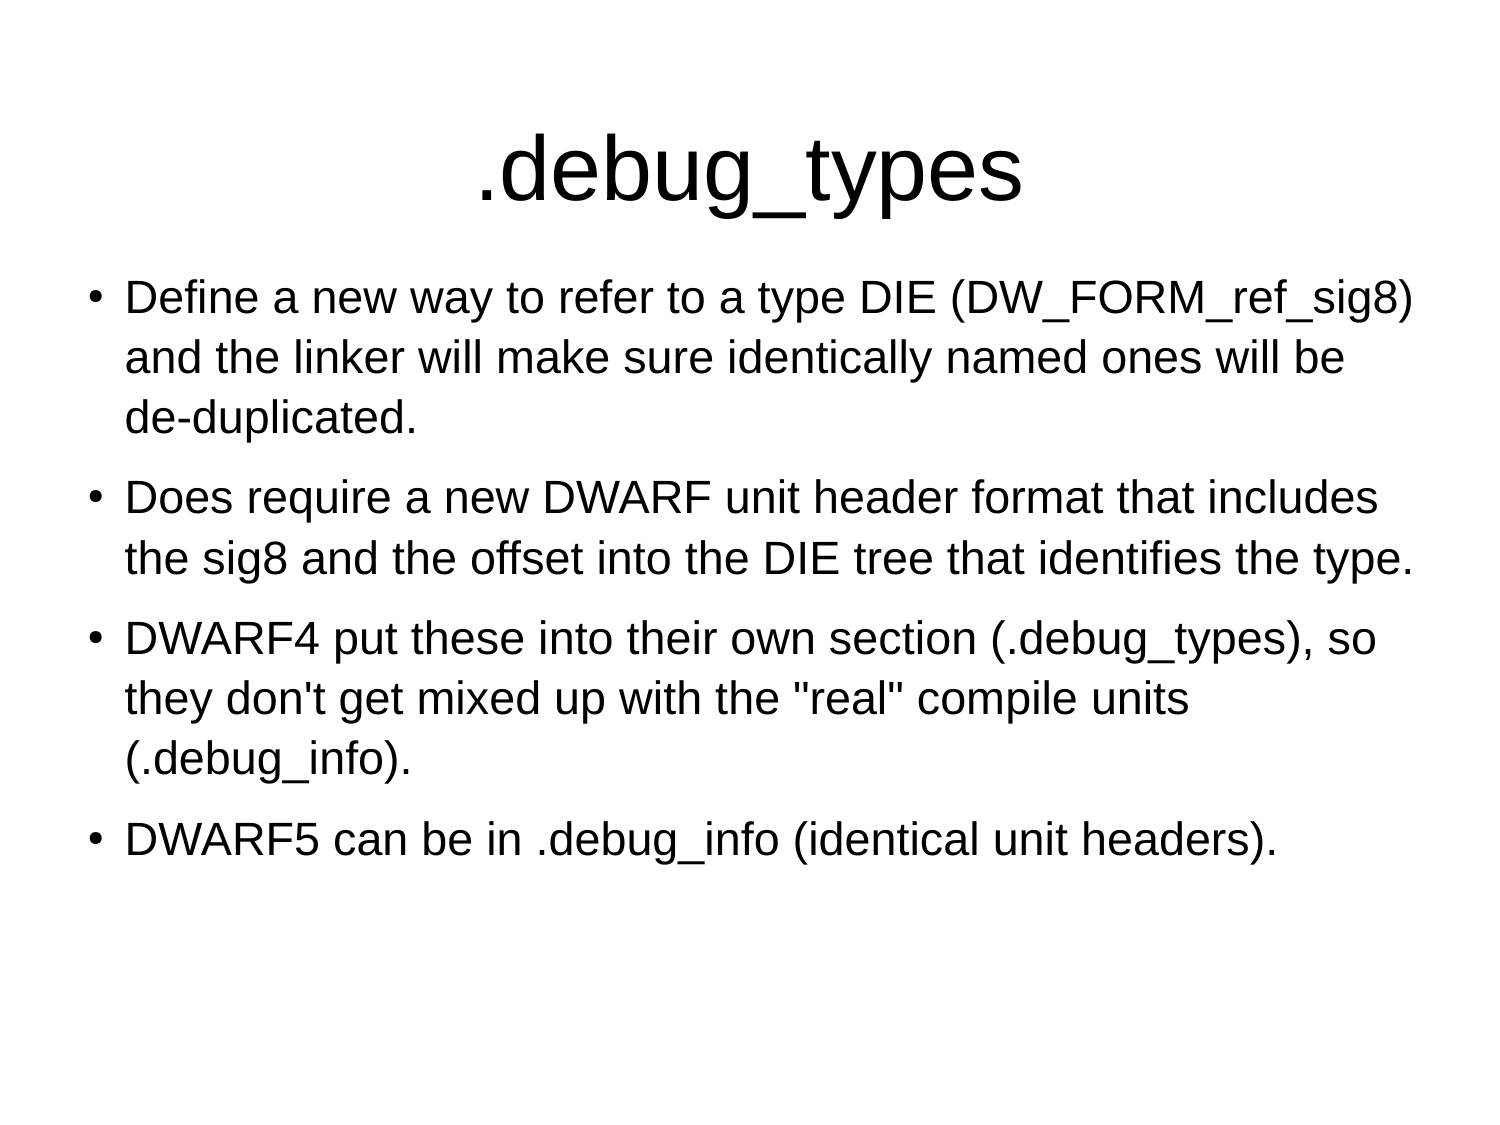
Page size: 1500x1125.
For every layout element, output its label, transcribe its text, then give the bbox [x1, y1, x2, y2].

list Define a new way to refer to a type DIE (DW_FORM_ref_sig8) and the linker will make sure identically named ones will be de-duplicated. Does require a new DWARF unit header format that includes the sig8 and the offset into the DIE tree that identifies the type. DWARF4 put these into their own section (.debug_types), so they don't get mixed up with the "real" compile units (.debug_info). DWARF5 can be in .debug_info (identical unit headers). [75, 263, 1425, 916]
title .debug_types [103, 59, 1397, 263]
